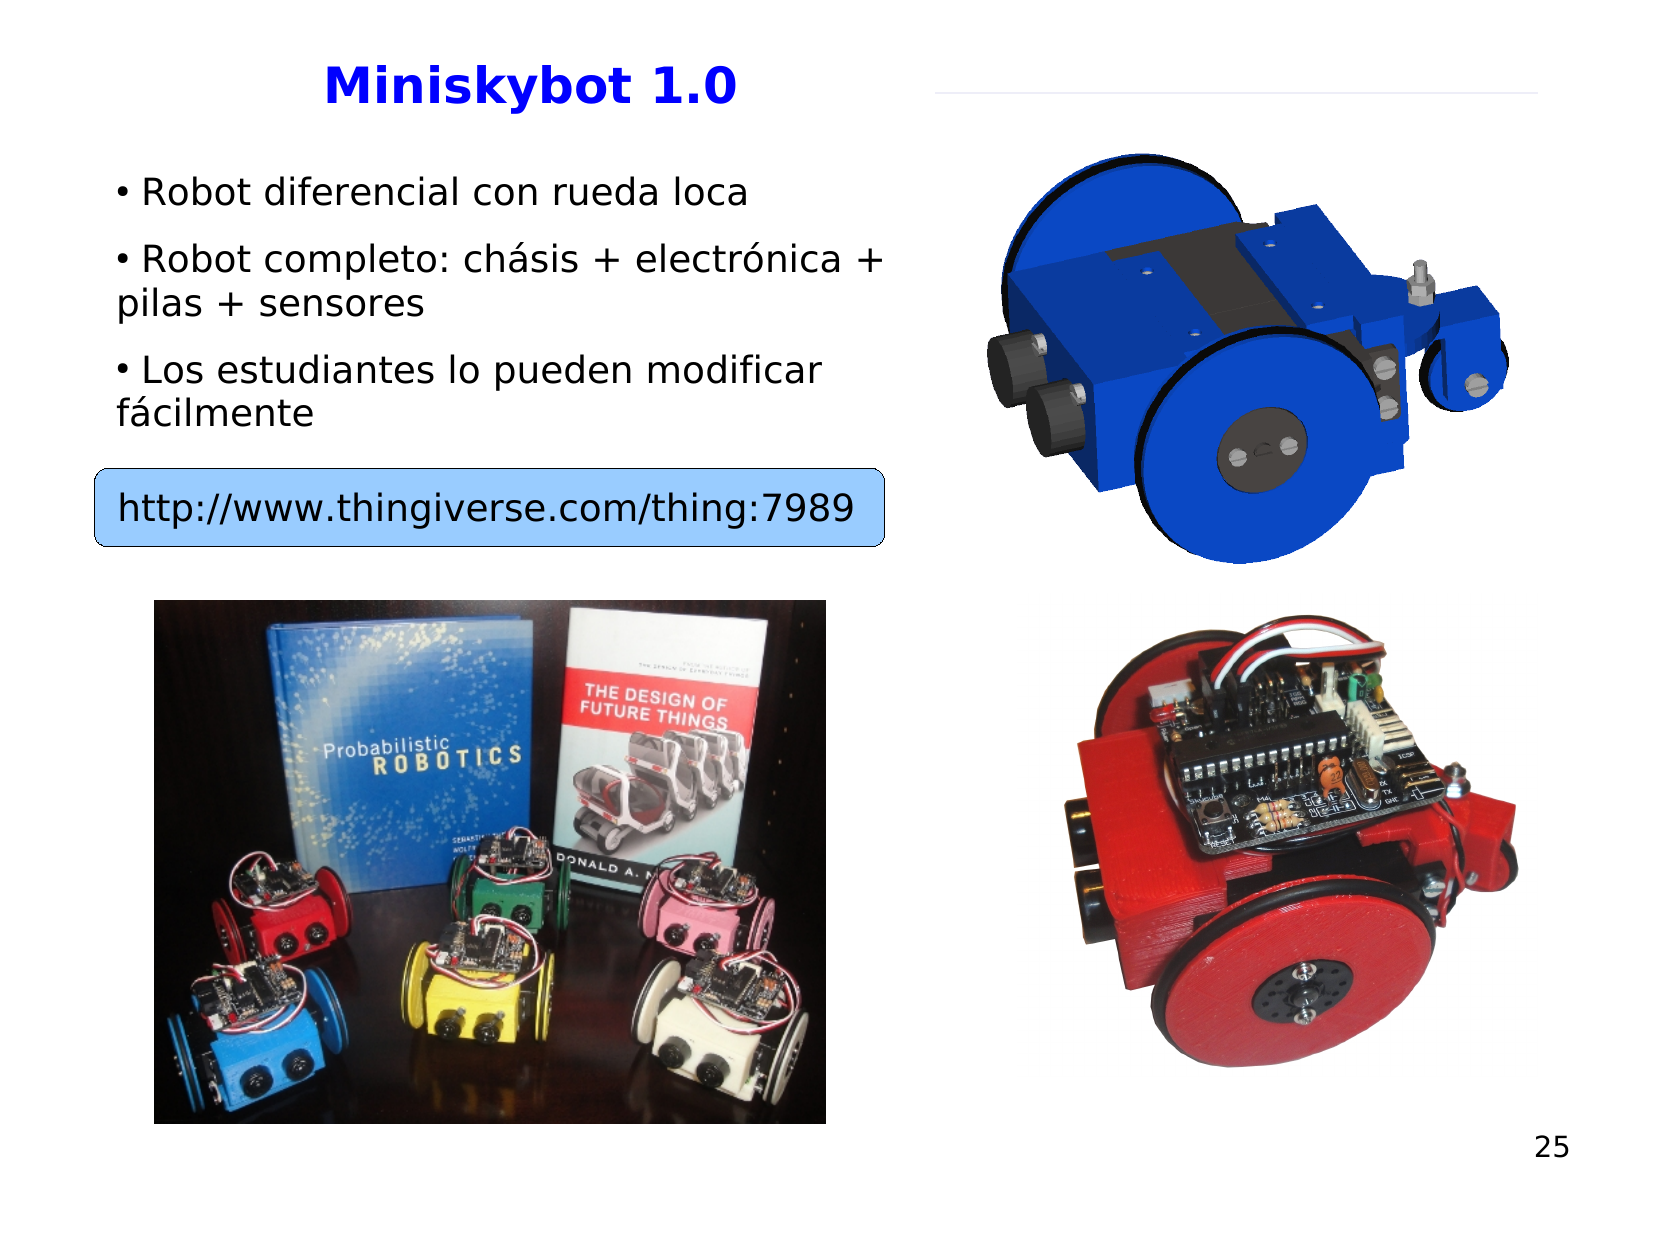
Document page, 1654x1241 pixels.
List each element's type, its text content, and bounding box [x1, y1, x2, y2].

picture [935, 92, 1538, 1077]
text_box http://www.thingiverse.com/thing:7989 [102, 479, 871, 538]
text_box Robot diferencial con rueda loca Robot completo: chásis + electrónica + pilas + sensores Los estudiantes lo pueden modificar fácilmente [101, 163, 918, 443]
picture [154, 600, 826, 1124]
text_box [94, 468, 885, 547]
text_box Miniskybot 1.0 [308, 49, 911, 123]
